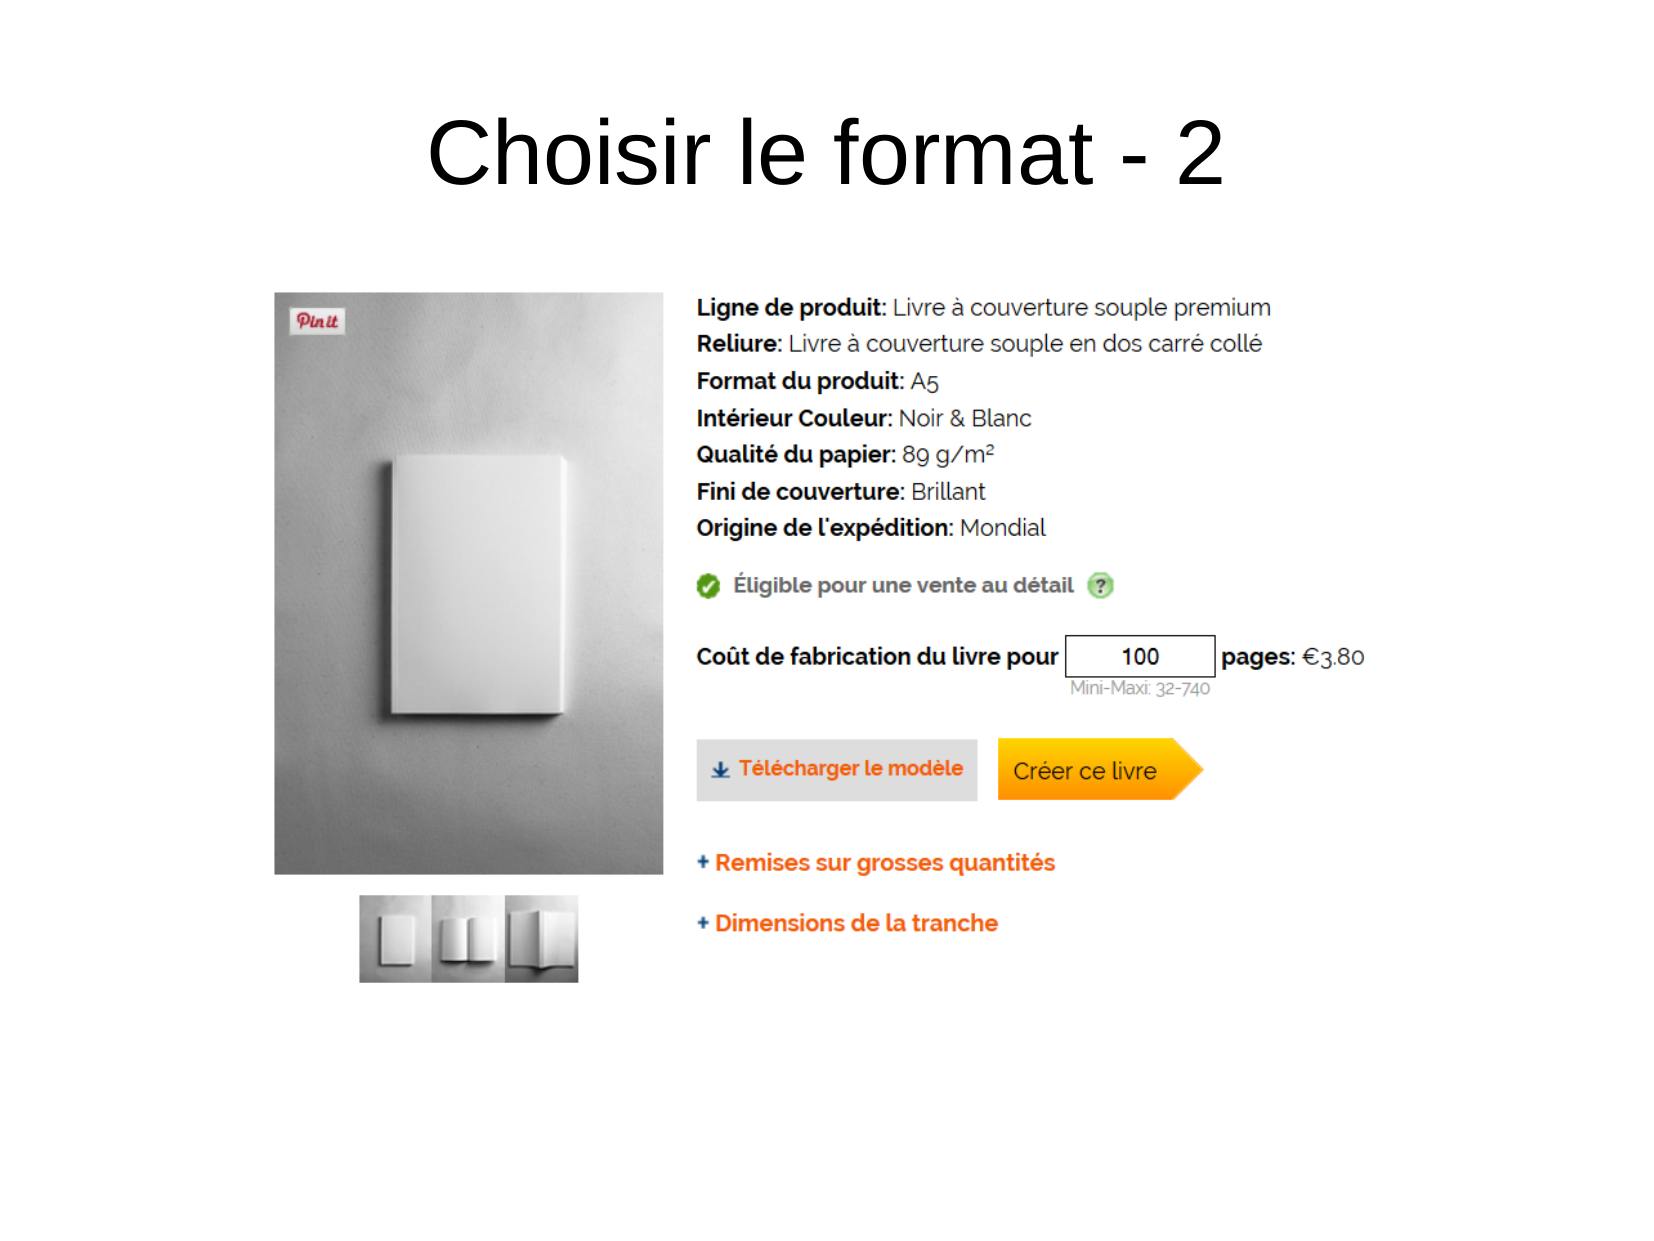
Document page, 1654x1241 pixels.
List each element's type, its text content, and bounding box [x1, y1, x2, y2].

picture [272, 290, 1382, 1010]
title Choisir le format - 2 [82, 49, 1571, 257]
